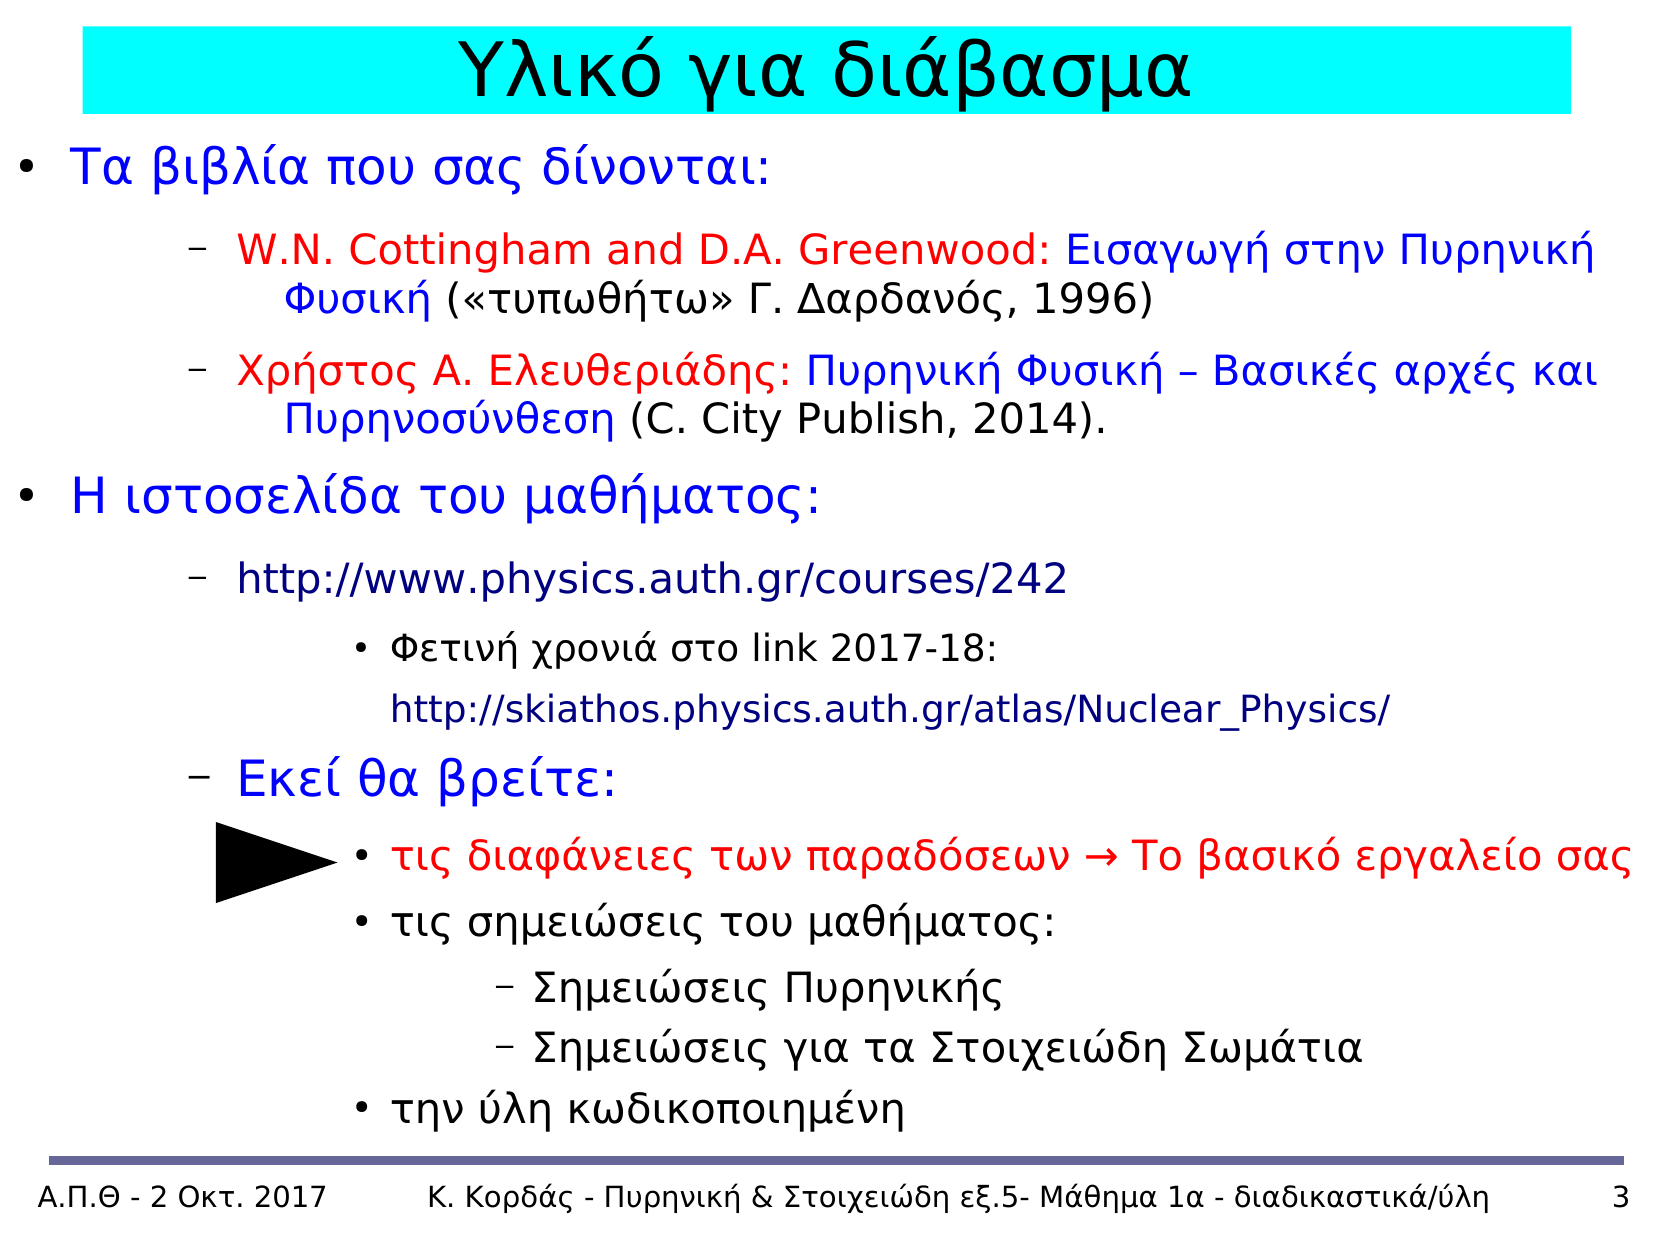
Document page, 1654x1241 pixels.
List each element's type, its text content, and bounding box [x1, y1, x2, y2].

list Τα βιβλία που σας δίνονται: W.N. Cottingham and D.A. Greenwood: Εισαγωγή στην Πυρηνική Φυσική («τυπωθήτω» Γ. ∆αρδανός, 1996) Χρήστος Α. Ελευθεριάδης: Πυρηνική Φυσική – Βασικές αρχές και Πυρηνοσύνθεση (C. City Publish, 2014). Η ιστοσελίδα του μαθήματος: http://www.physics.auth.gr/courses/242 Φετινή χρονιά στο link 2017-18: http://skiathos.physics.auth.gr/atlas/Nuclear_Physics/ Εκεί θα βρείτε: τις διαφάνειες των παραδόσεων → Το βασικό εργαλείο σας τις σημειώσεις του μαθήματος: Σημειώσεις Πυρηνικής Σημειώσεις για τα Στοιχειώδη Σωμάτια την ύλη κωδικοποιημένη [0, 138, 1651, 1141]
title Υλικό για διάβασμα [82, 26, 1571, 114]
